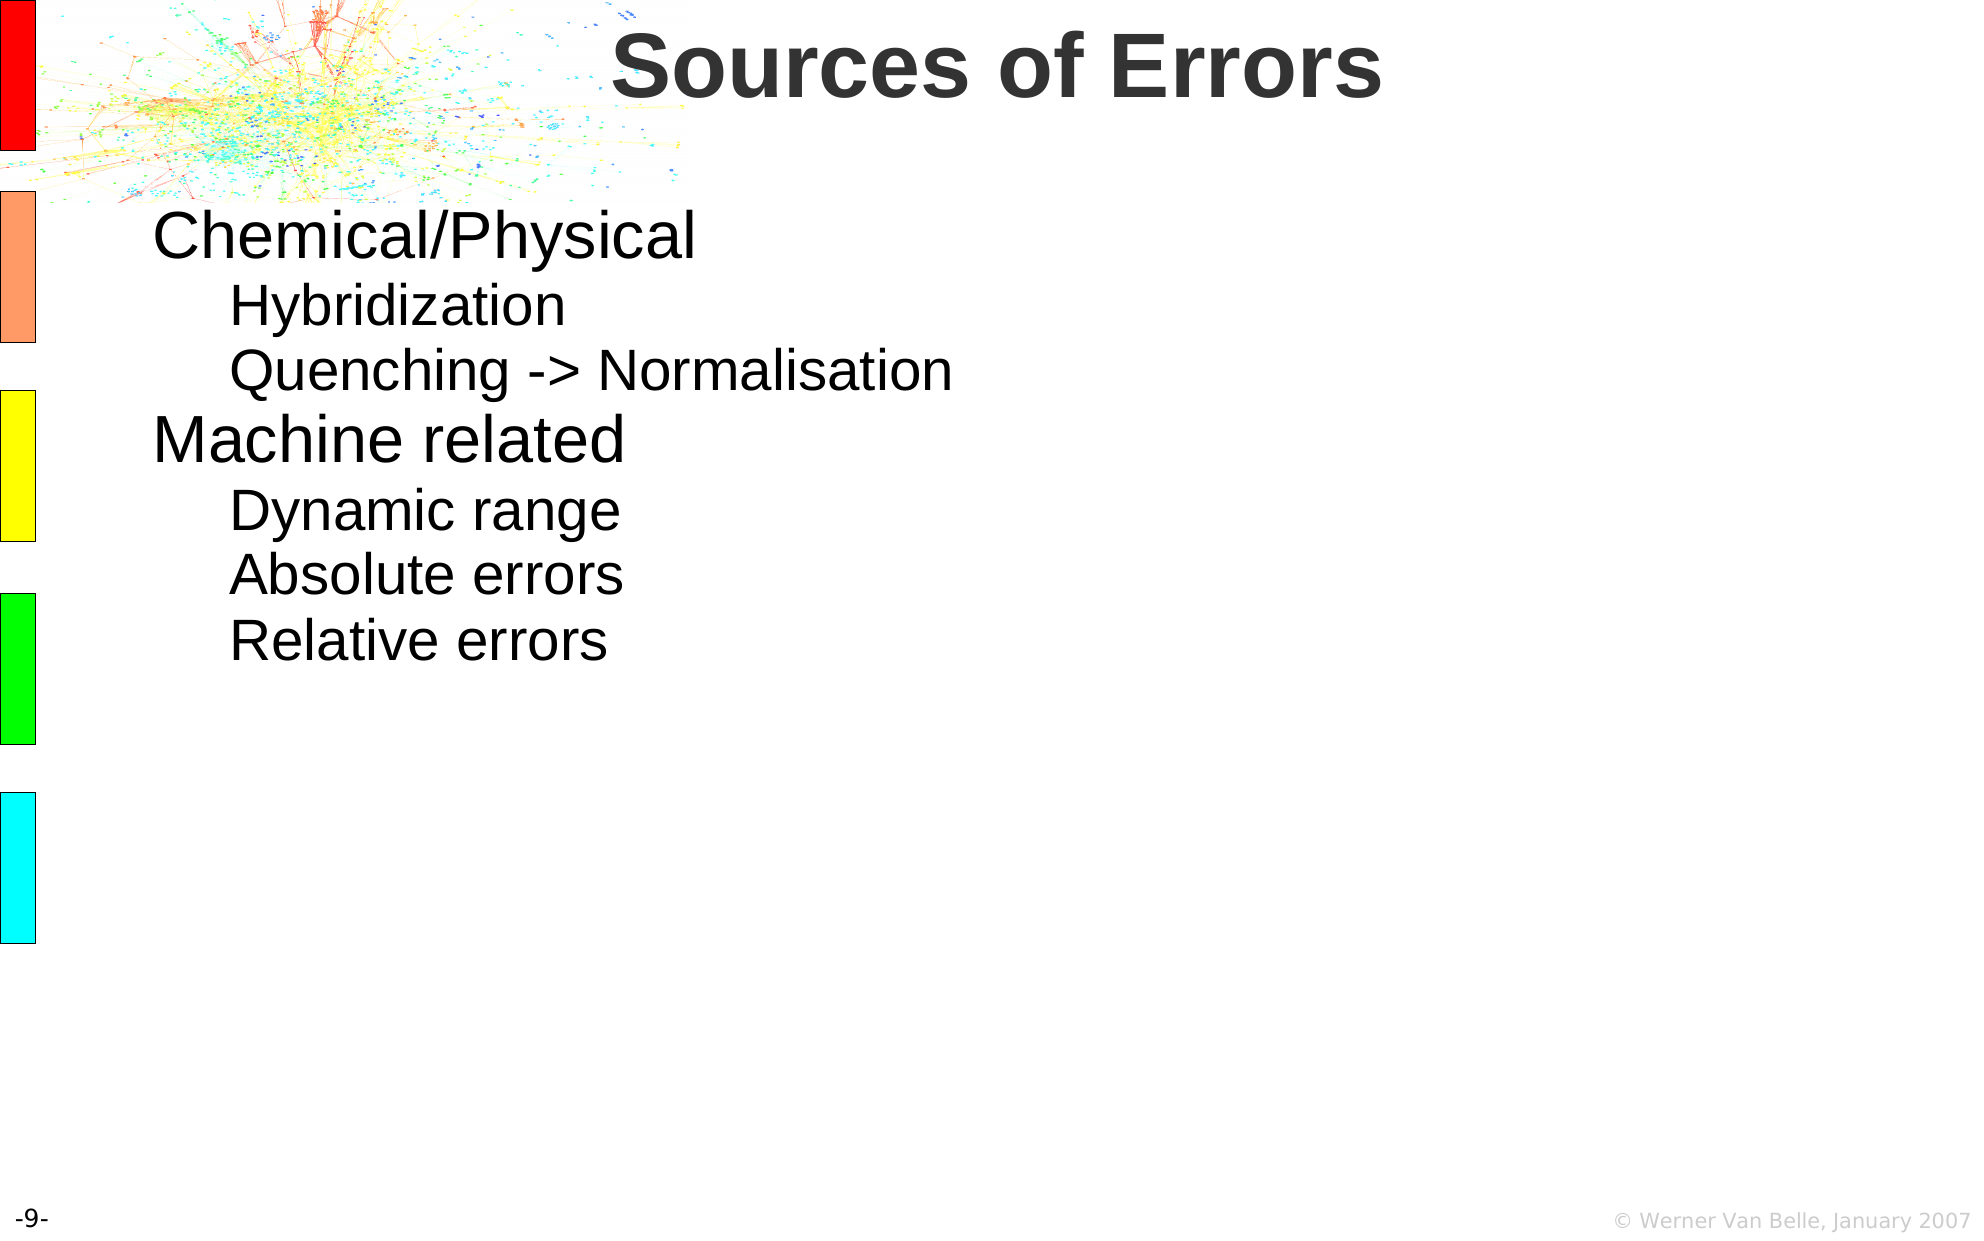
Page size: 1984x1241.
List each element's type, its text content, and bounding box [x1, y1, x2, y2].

list Chemical/Physical Hybridization Quenching -> Normalisation Machine related Dynamic range Absolute errors Relative errors [134, 197, 1935, 1167]
title Sources of Errors [150, 0, 1845, 133]
title Gene Expression [0, 0, 688, 203]
